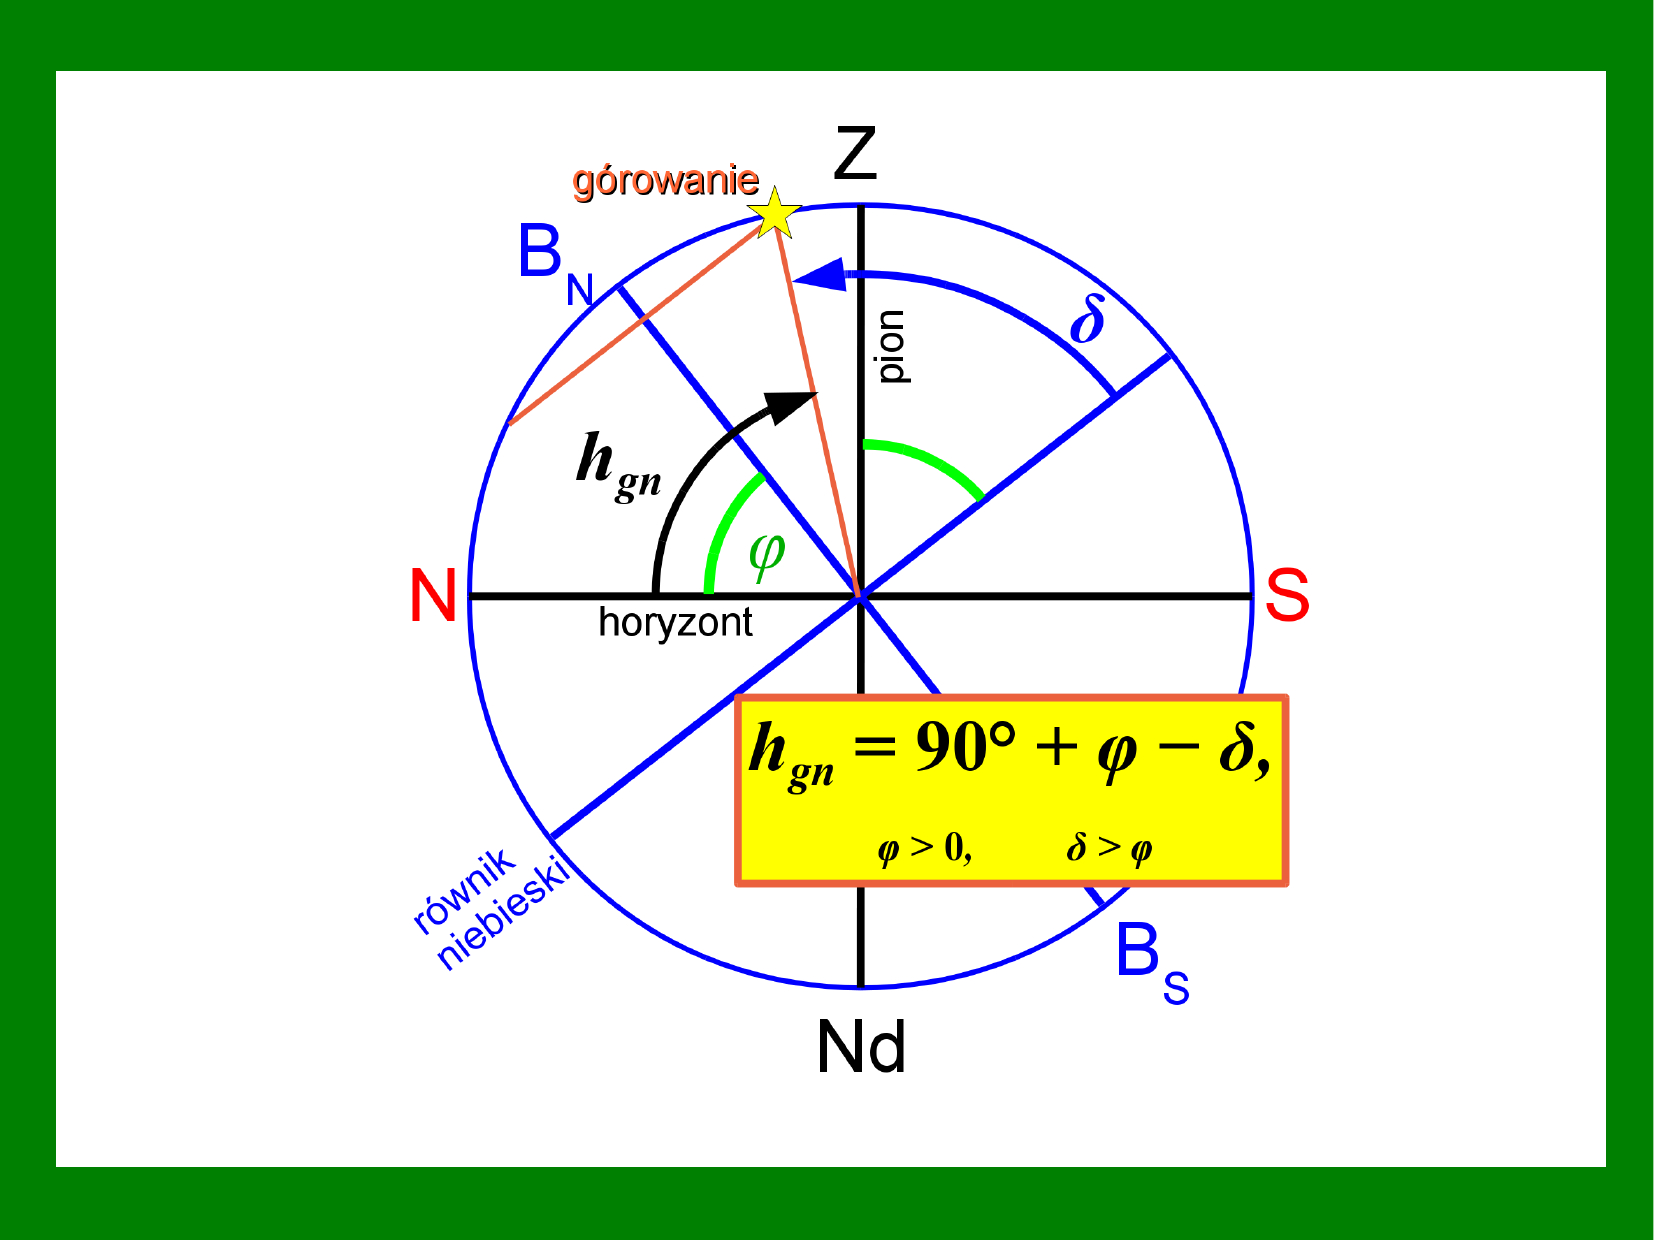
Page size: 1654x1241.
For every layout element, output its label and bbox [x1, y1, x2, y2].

picture [56, 71, 1606, 1167]
